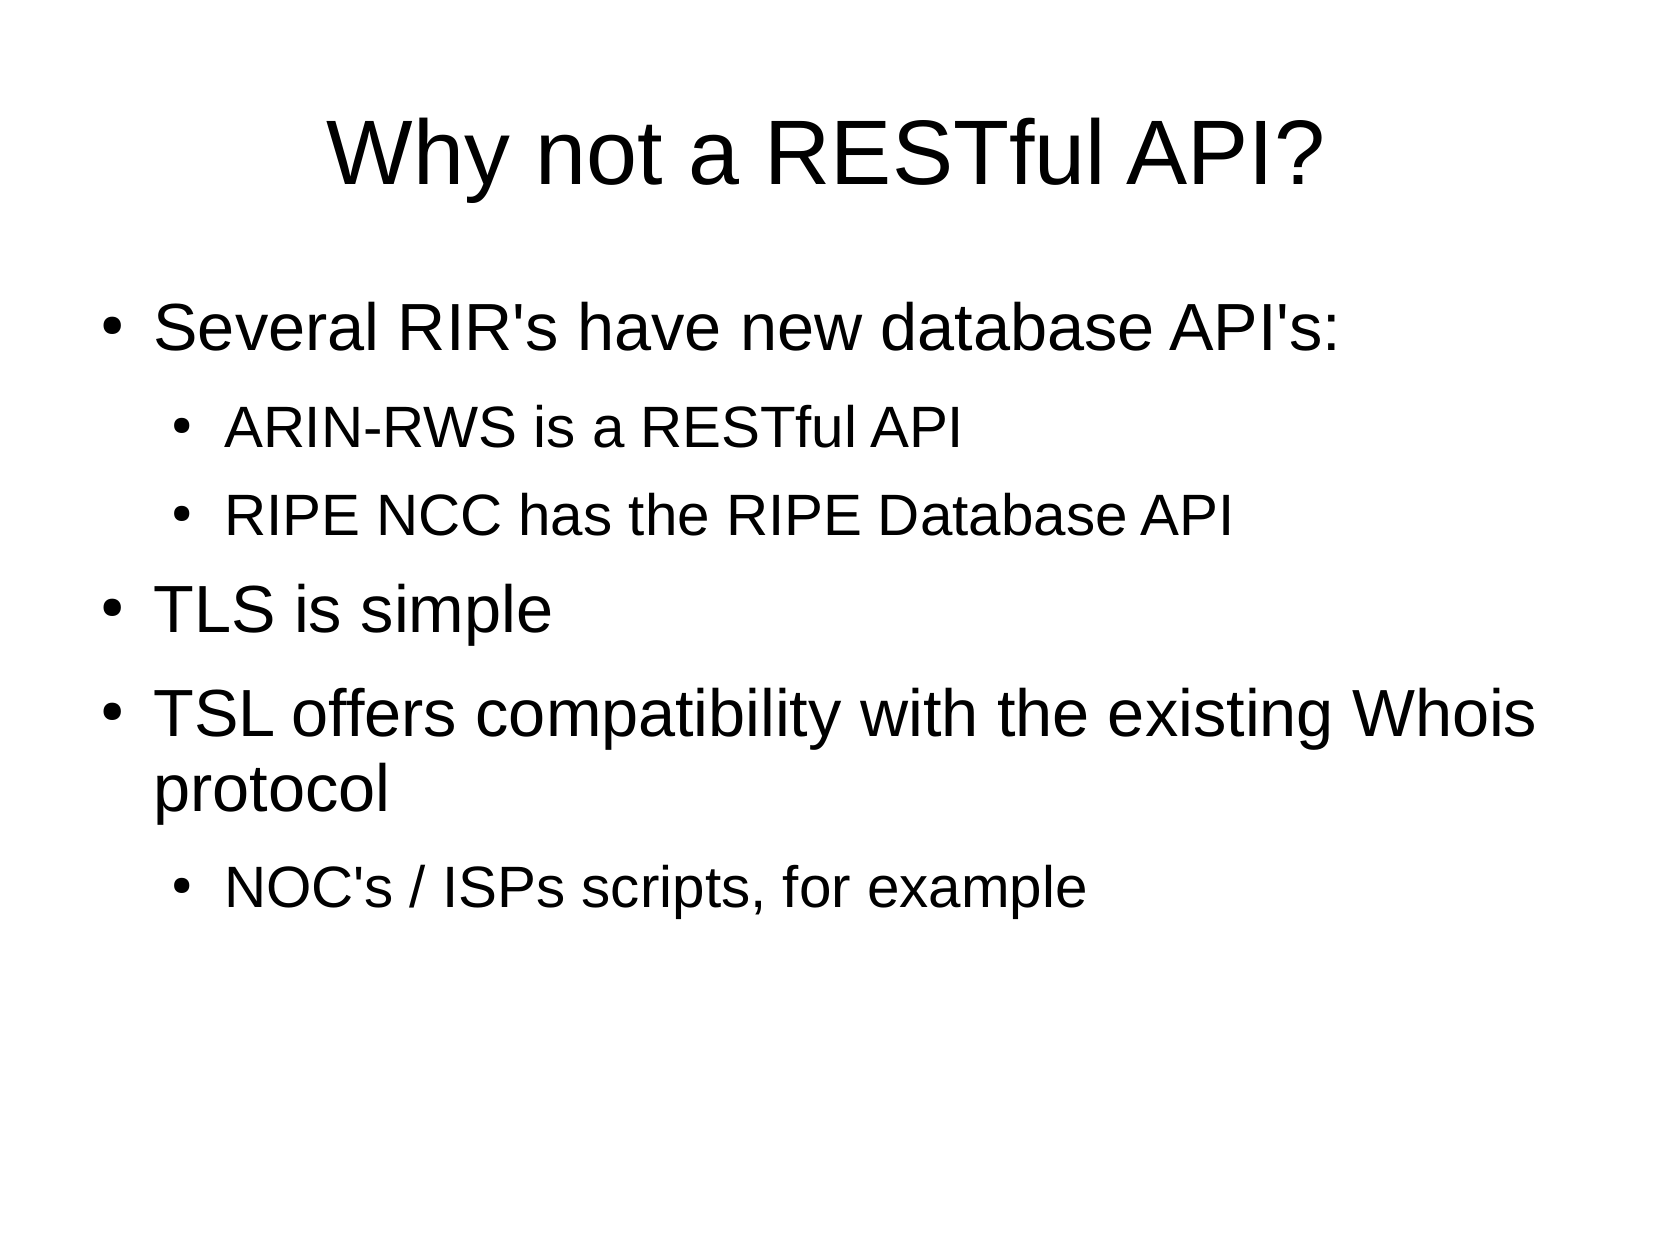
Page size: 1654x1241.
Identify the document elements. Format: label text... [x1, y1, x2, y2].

title Why not a RESTful API? [82, 49, 1571, 257]
list Several RIR's have new database API's: ARIN-RWS is a RESTful API RIPE NCC has the RIPE Database API TLS is simple TSL offers compatibility with the existing Whois protocol NOC's / ISPs scripts, for example [82, 290, 1571, 1109]
